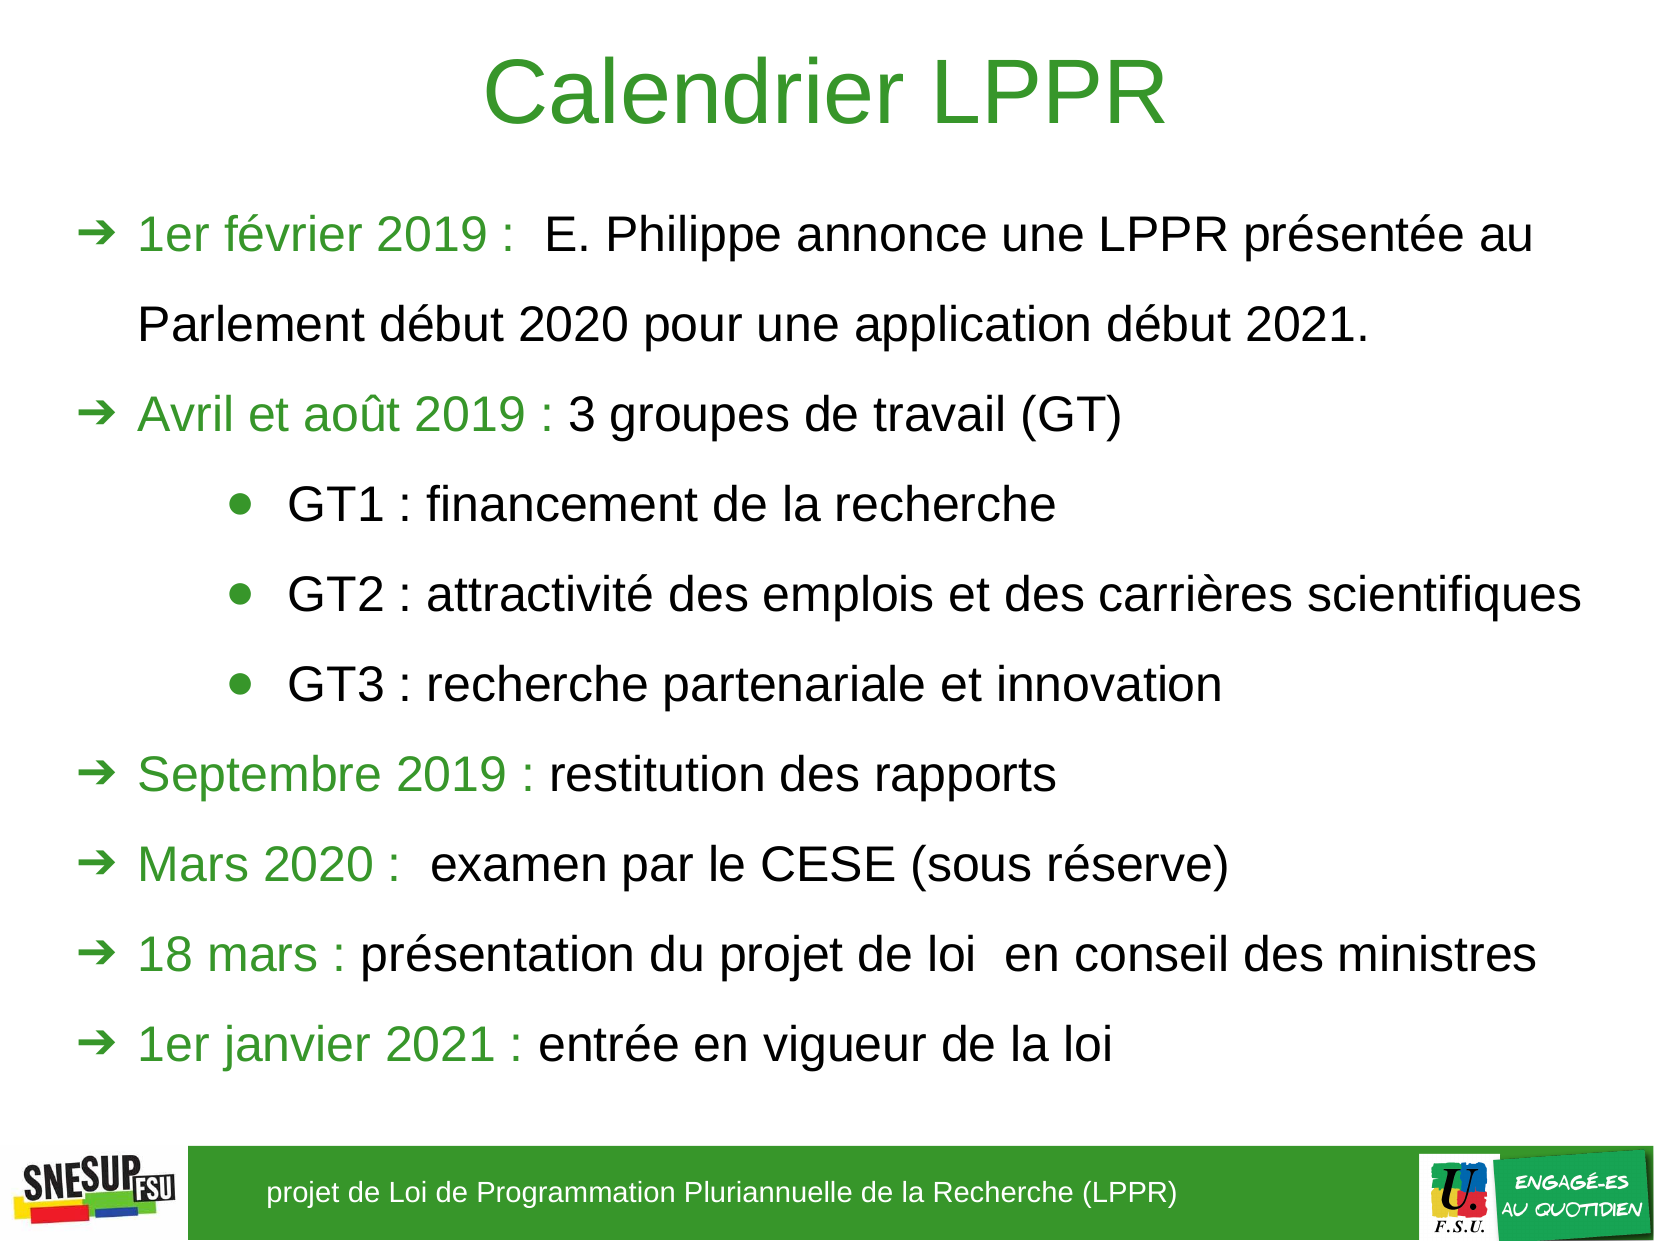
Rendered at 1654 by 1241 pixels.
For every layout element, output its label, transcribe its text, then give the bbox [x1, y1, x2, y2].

text_box Calendrier LPPR [0, 0, 1654, 175]
picture [0, 1145, 188, 1240]
picture [1419, 1145, 1654, 1241]
text_box 1er février 2019 : E. Philippe annonce une LPPR présentée au Parlement début 2020 pour une application début 2021. Avril et août 2019 : 3 groupes de travail (GT) GT1 : financement de la recherche GT2 : attractivité des emplois et des carrières scientifiques GT3 : recherche partenariale et innovation Septembre 2019 : restitution des rapports Mars 2020 : examen par le CESE (sous réserve) 18 mars : présentation du projet de loi en conseil des ministres 1er janvier 2021 : entrée en vigueur de la loi [48, 175, 1654, 1141]
